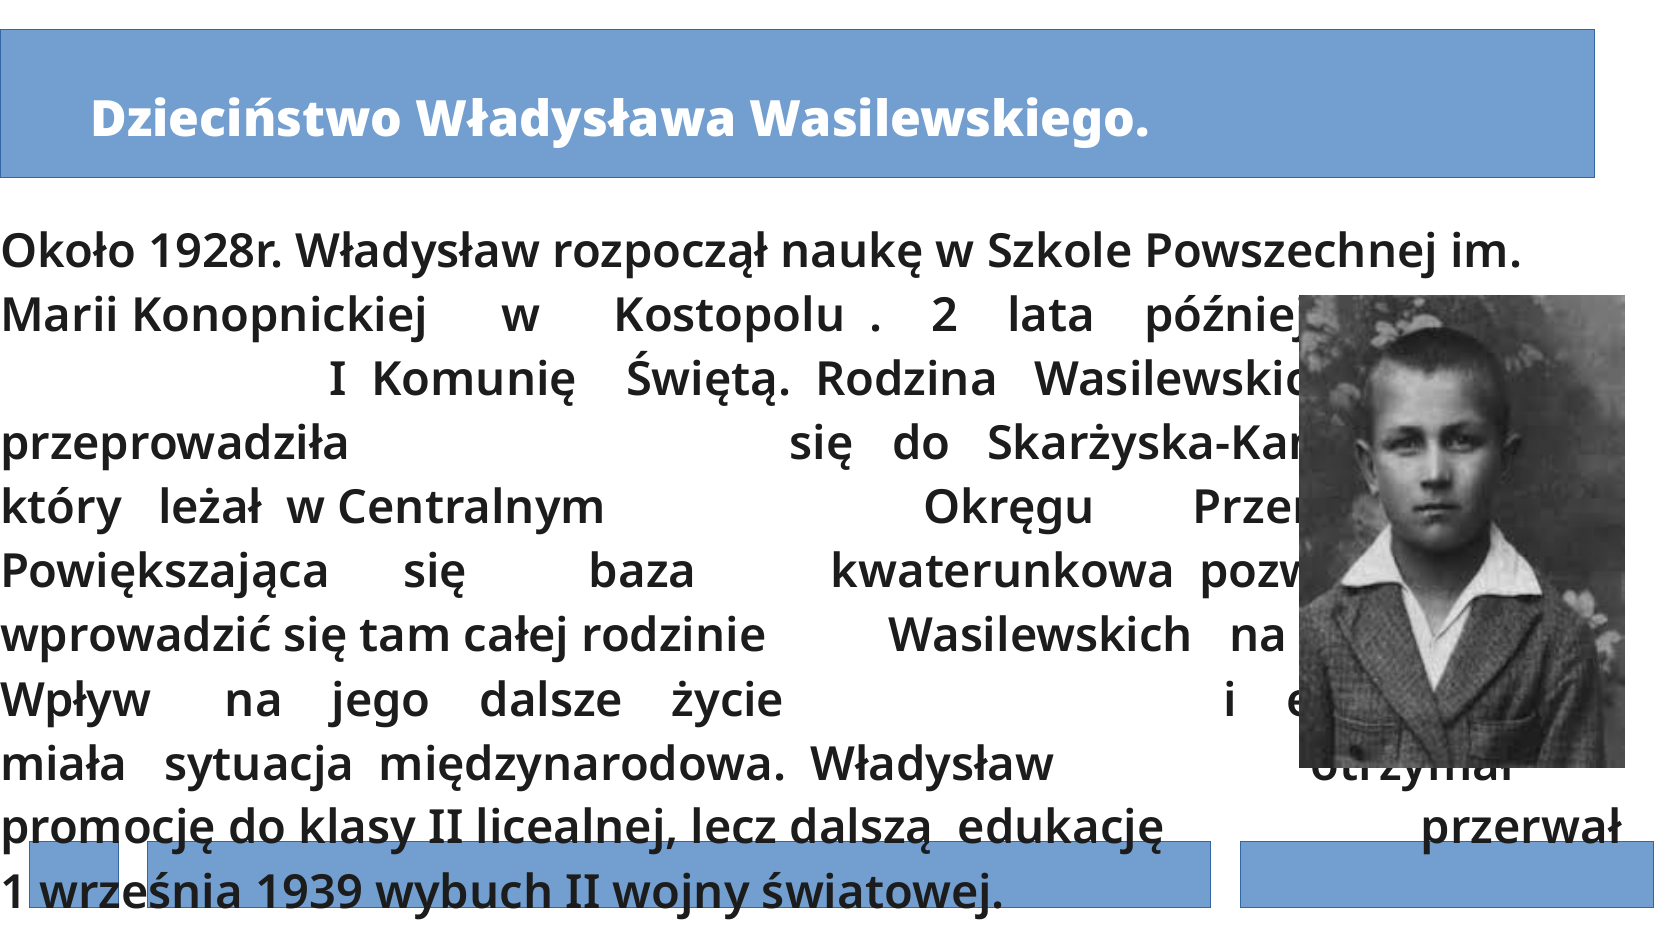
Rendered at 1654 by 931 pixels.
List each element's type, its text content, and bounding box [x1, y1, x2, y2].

title Dzieciństwo Władysława Wasilewskiego. [90, 0, 1580, 151]
list Około 1928r. Władysław rozpoczął naukę w Szkole Powszechnej im. Marii Konopnickiej w Kostopolu . 2 lata później przyjął I Komunię Świętą. Rodzina Wasilewskich przeprowadziła się do Skarżyska-Kamiennego, który leżał w Centralnym Okręgu Przemysłowym. Powiększająca się baza kwaterunkowa pozwoliła wprowadzić się tam całej rodzinie Wasilewskich na stałe. Wpływ na jego dalsze życie i edukację, miała sytuacja międzynarodowa. Władysław otrzymał promocję do klasy II licealnej, lecz dalszą edukację przerwał 1 września 1939 wybuch II wojny światowej. [0, 217, 1654, 931]
picture [1299, 295, 1625, 768]
